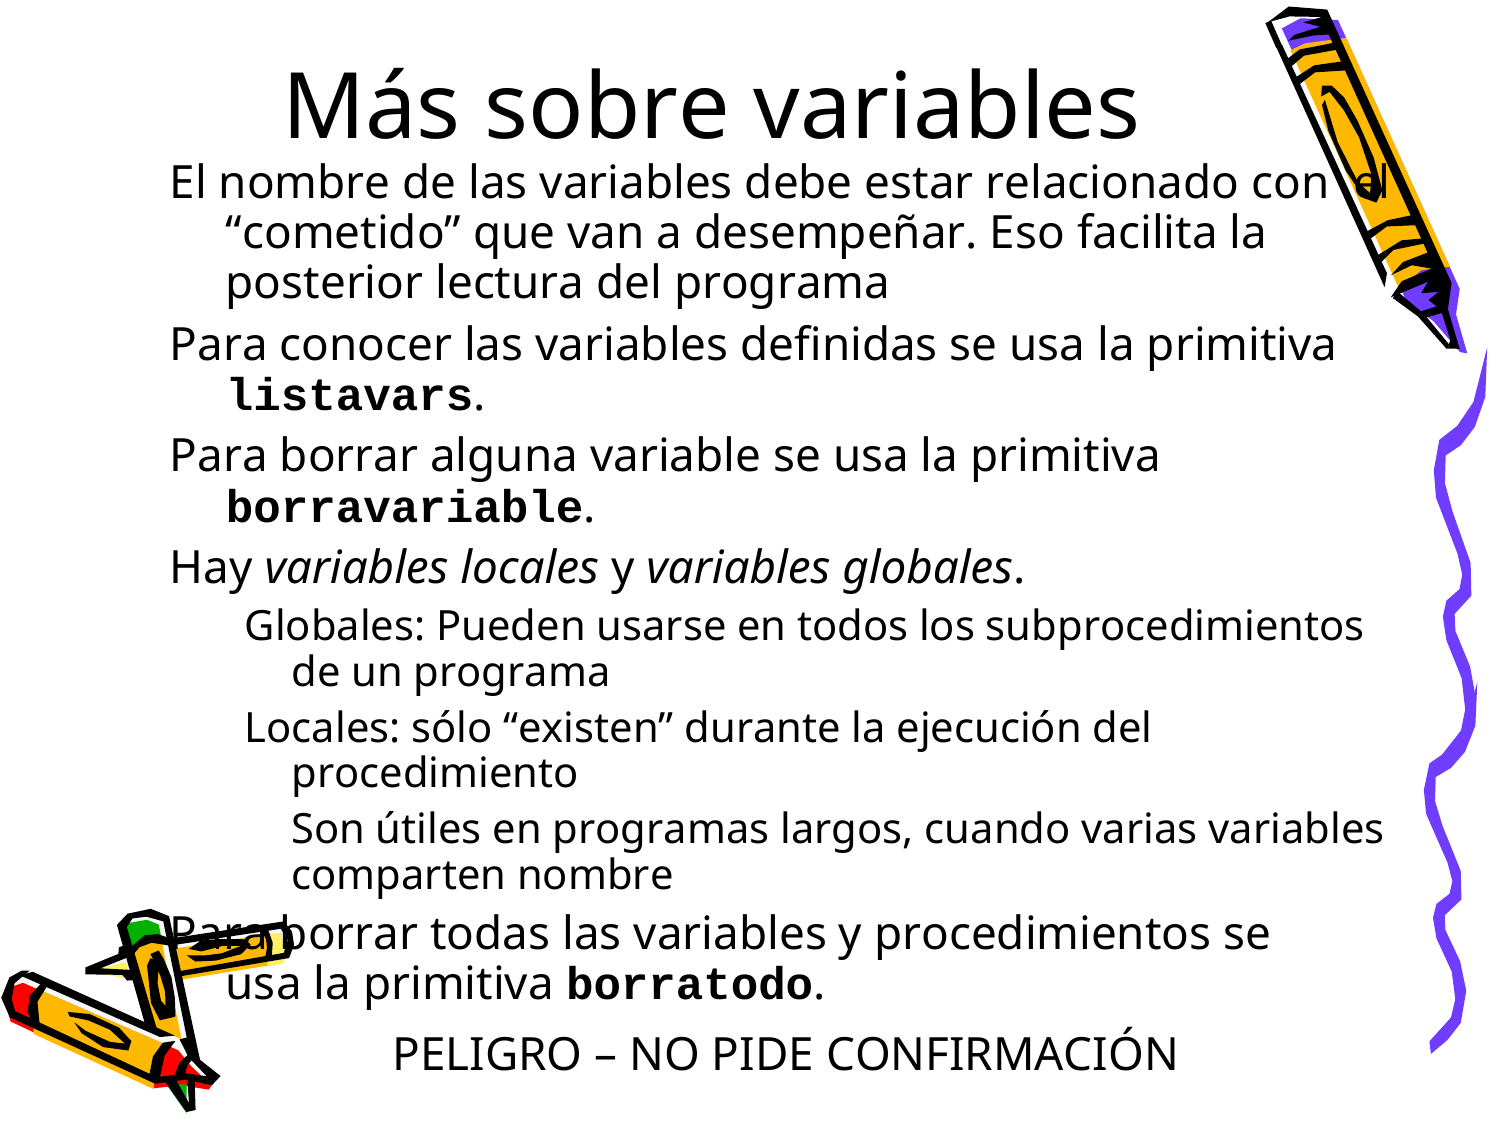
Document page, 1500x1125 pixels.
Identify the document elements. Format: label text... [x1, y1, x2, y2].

title Más sobre variables [124, 29, 1300, 174]
list El nombre de las variables debe estar relacionado con el “cometido” que van a desempeñar. Eso facilita la posterior lectura del programa Para conocer las variables definidas se usa la primitiva listavars. Para borrar alguna variable se usa la primitiva borravariable. Hay variables locales y variables globales. Globales: Pueden usarse en todos los subprocedimientos de un programa Locales: sólo “existen” durante la ejecución del procedimiento Son útiles en programas largos, cuando varias variables comparten nombre Para borrar todas las variables y procedimientos se usa la primitiva borratodo. PELIGRO – NO PIDE CONFIRMACIÓN [154, 151, 1418, 1125]
